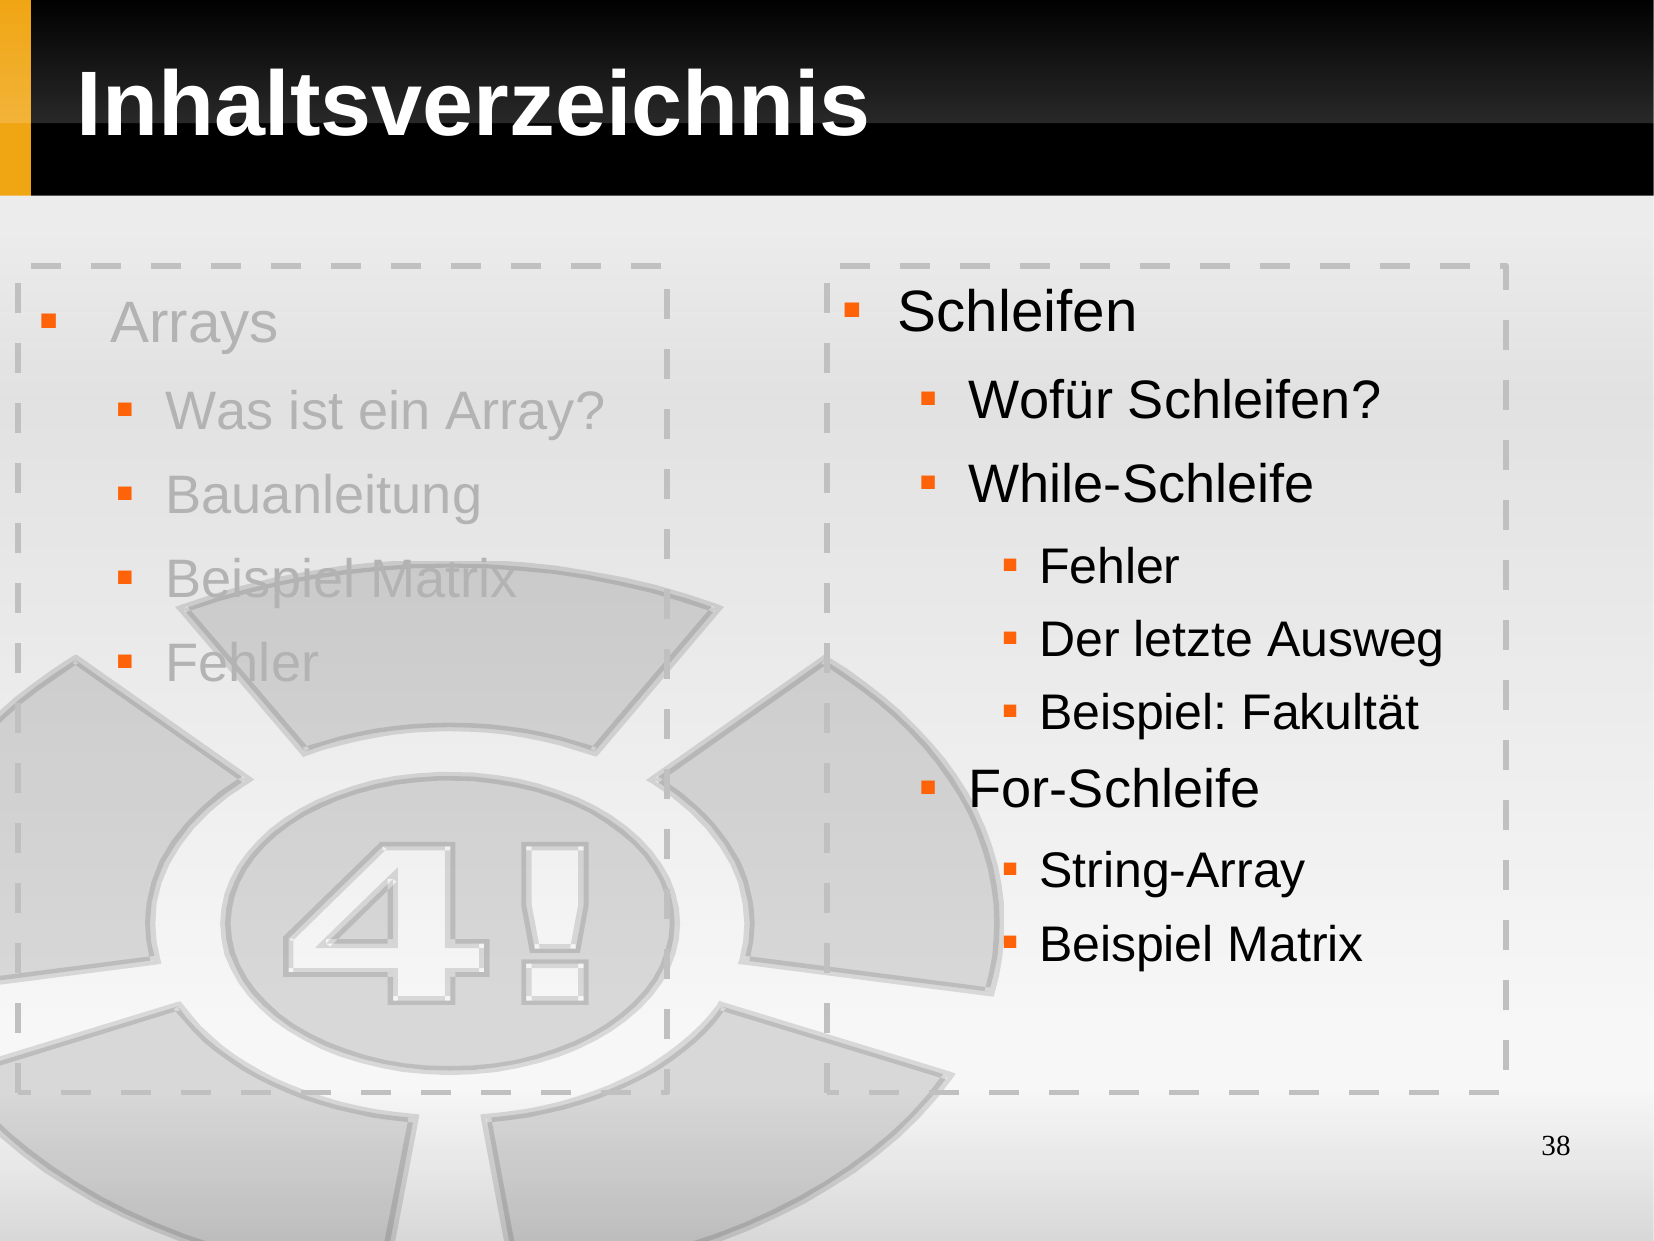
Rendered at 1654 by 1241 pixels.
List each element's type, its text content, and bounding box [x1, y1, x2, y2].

list Schleifen Wofür Schleifen? While-Schleife Fehler Der letzte Ausweg Beispiel: Fakultät For-Schleife String-Array Beispiel Matrix [826, 278, 1654, 972]
list Arrays Was ist ein Array? Bauanleitung Beispiel Matrix Fehler [23, 289, 750, 694]
title Inhaltsverzeichnis [76, 0, 1565, 208]
picture [0, 0, 1654, 1241]
